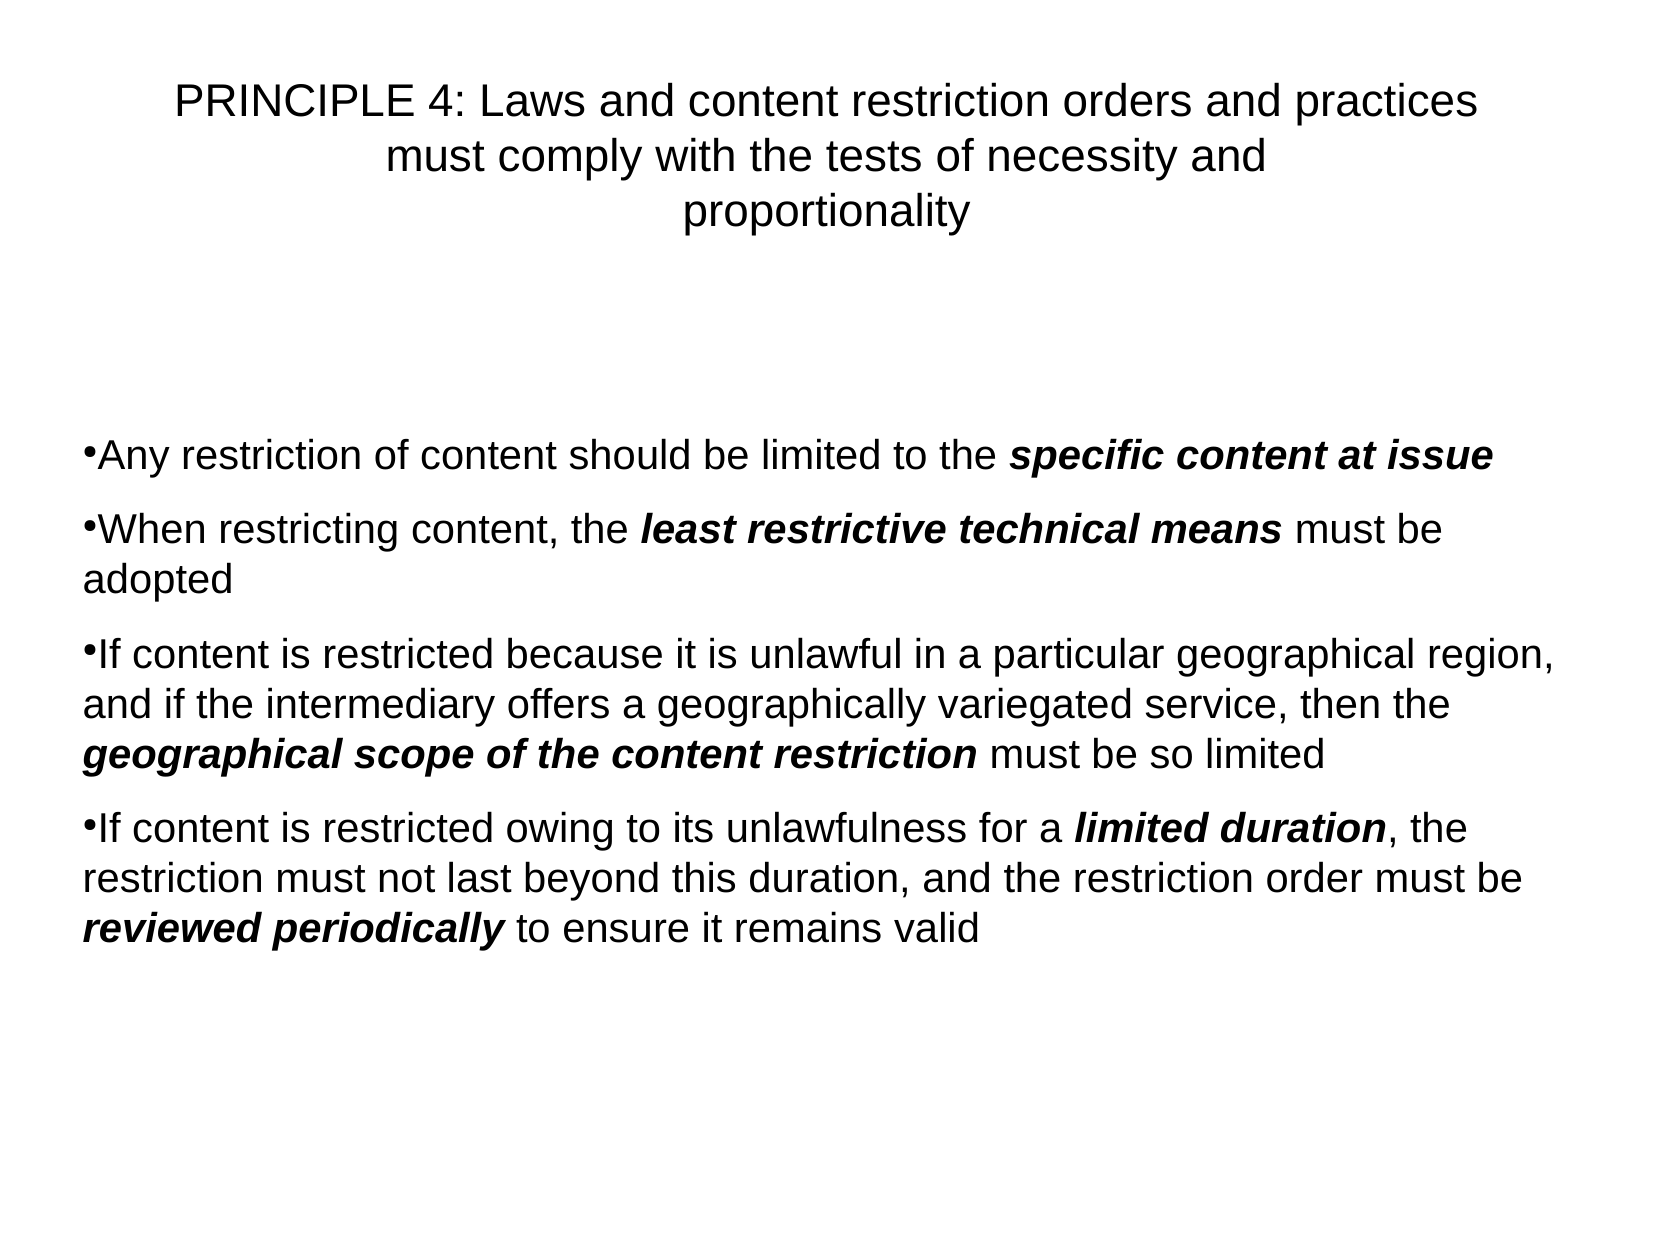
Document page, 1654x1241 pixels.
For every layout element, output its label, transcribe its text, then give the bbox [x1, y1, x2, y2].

title PRINCIPLE 4: Laws and content restriction orders and practices must comply with the tests of necessity and proportionality [82, 49, 1571, 257]
subtitle Any restriction of content should be limited to the specific content at issue When restricting content, the least restrictive technical means must be adopted If content is restricted because it is unlawful in a particular geographical region, and if the intermediary offers a geographically variegated service, then the geographical scope of the content restriction must be so limited If content is restricted owing to its unlawfulness for a limited duration, the restriction must not last beyond this duration, and the restriction order must be reviewed periodically to ensure it remains valid [82, 289, 1571, 1010]
